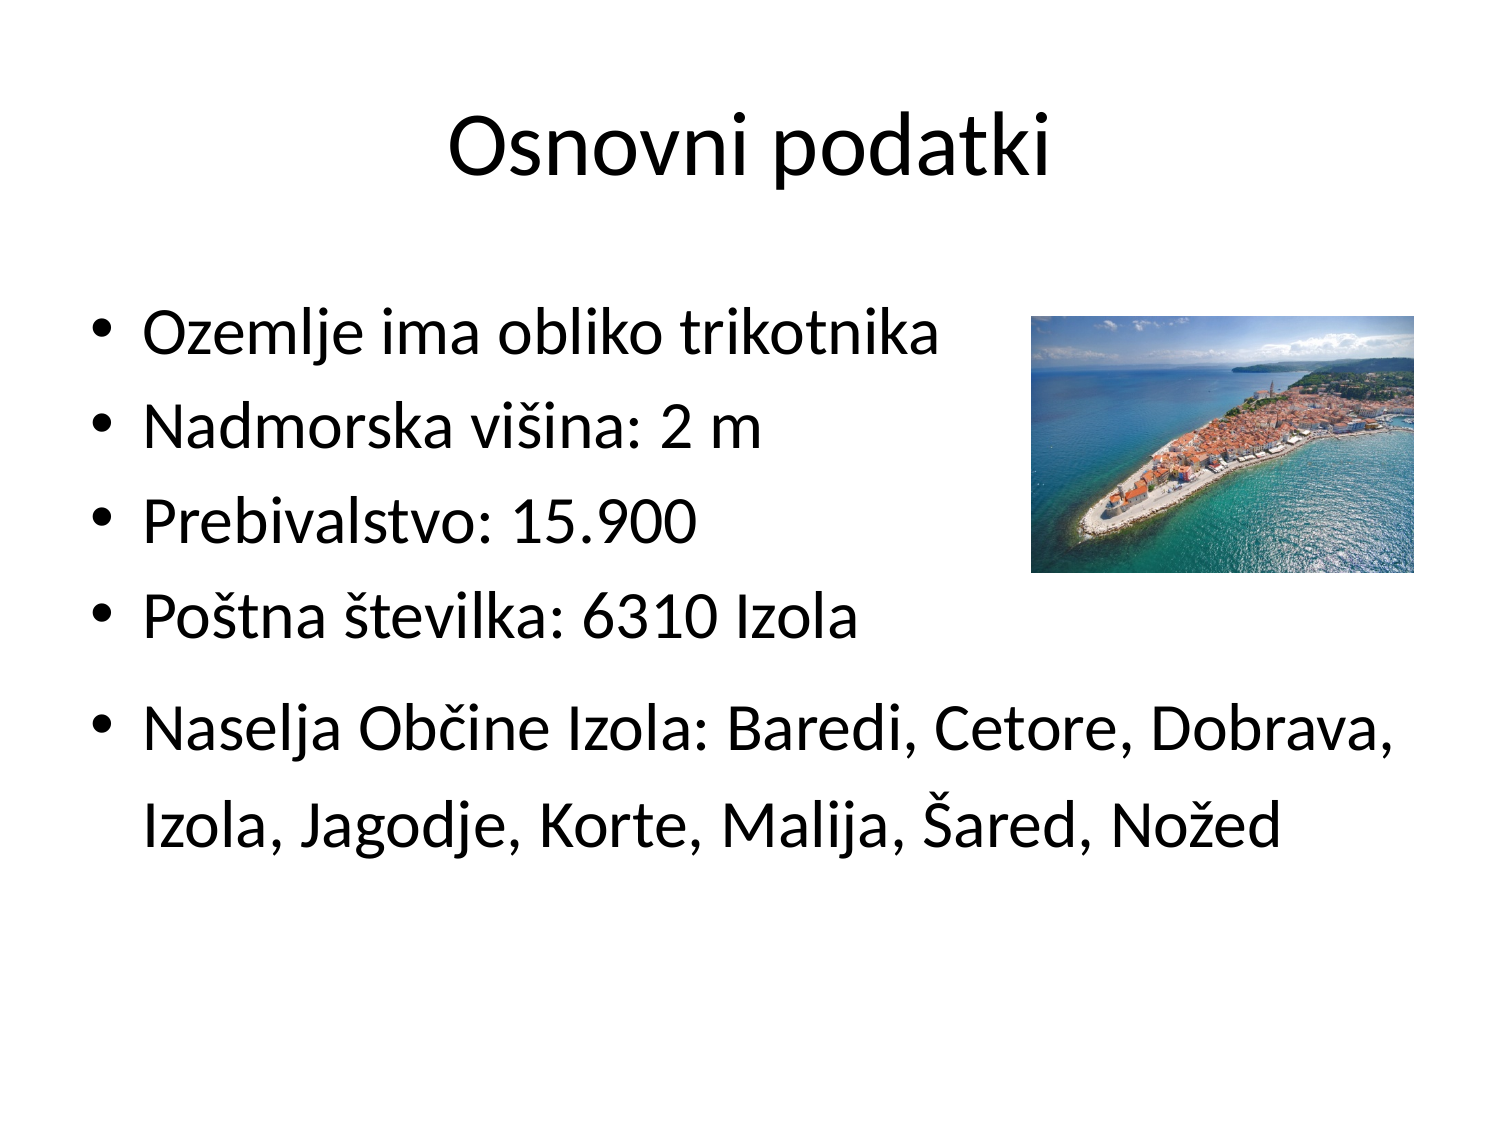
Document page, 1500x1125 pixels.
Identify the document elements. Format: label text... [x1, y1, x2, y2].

title Osnovni podatki [75, 45, 1425, 233]
list Ozemlje ima obliko trikotnika Nadmorska višina: 2 m Prebivalstvo: 15.900 Poštna številka: 6310 Izola Naselja Občine Izola: Baredi, Cetore, Dobrava, Izola, Jagodje, Korte, Malija, Šared, Nožed [75, 262, 1425, 1005]
picture [1031, 316, 1414, 573]
